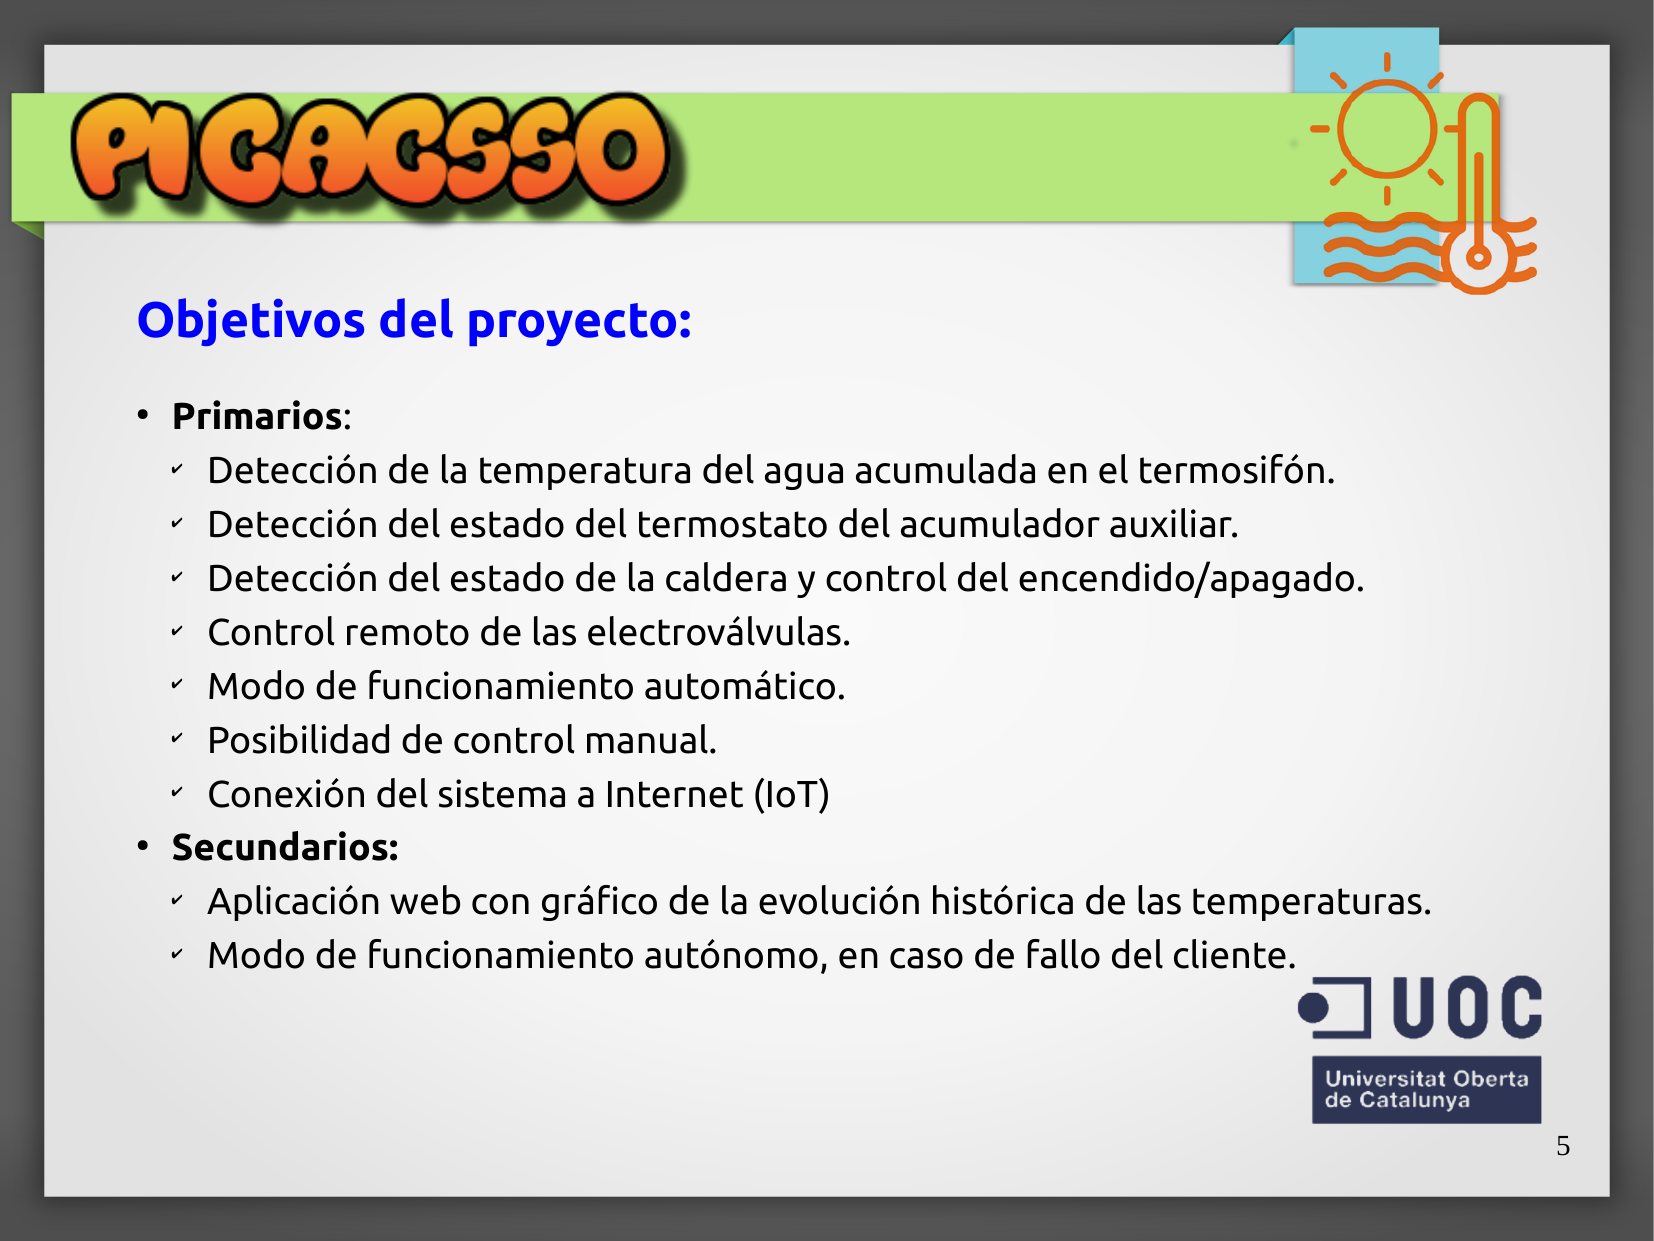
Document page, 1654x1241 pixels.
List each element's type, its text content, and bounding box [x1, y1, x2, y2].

picture [0, 0, 1654, 1241]
text_box Objetivos del proyecto: Primarios: Detección de la temperatura del agua acumulada en el termosifón. Detección del estado del termostato del acumulador auxiliar. Detección del estado de la caldera y control del encendido/apagado. Control remoto de las electroválvulas. Modo de funcionamiento automático. Posibilidad de control manual. Conexión del sistema a Internet (IoT) Secundarios: Aplicación web con gráfico de la evolución histórica de las temperaturas. Modo de funcionamiento autónomo, en caso de fallo del cliente. [121, 283, 1501, 1033]
